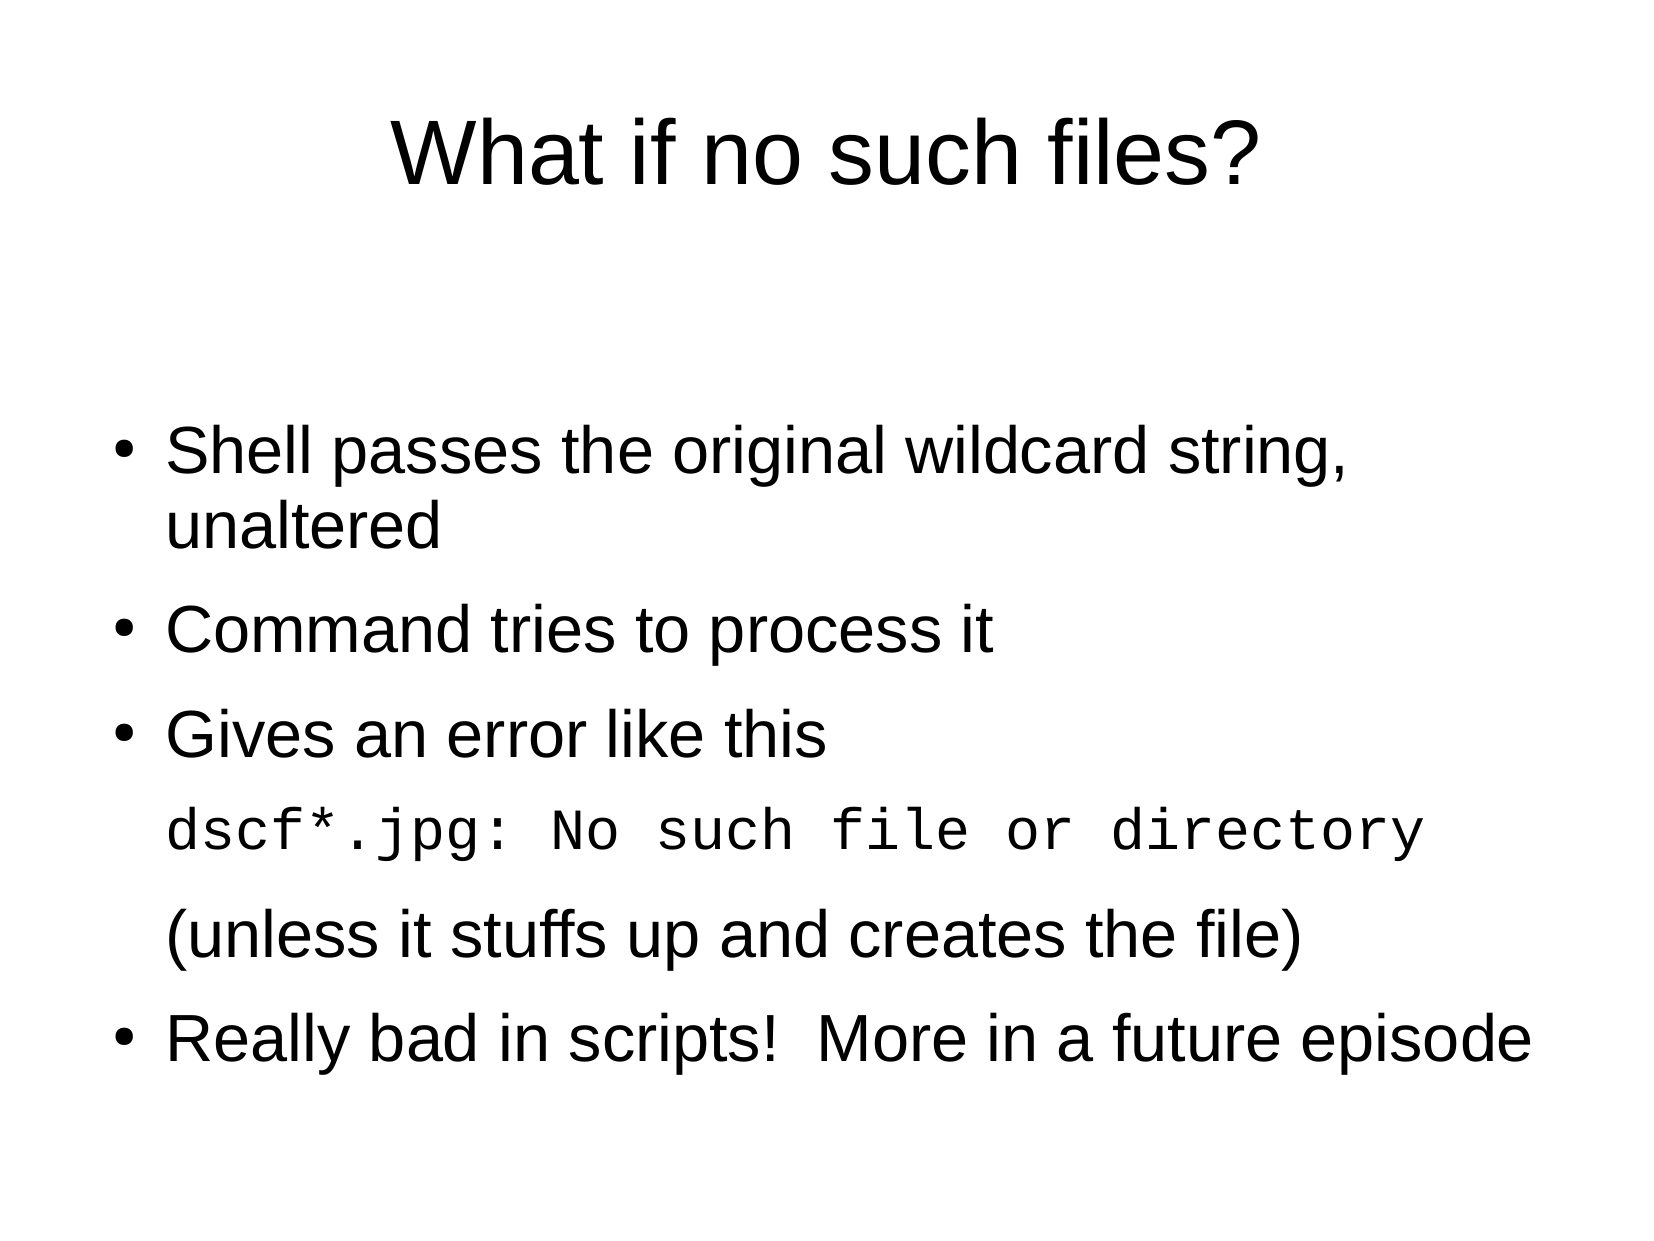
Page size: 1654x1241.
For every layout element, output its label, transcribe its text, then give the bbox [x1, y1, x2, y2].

title What if no such files? [82, 49, 1571, 257]
list Shell passes the original wildcard string, unaltered Command tries to process it Gives an error like this dscf*.jpg: No such file or directory (unless it stuffs up and creates the file) Really bad in scripts! More in a future episode [94, 413, 1550, 1193]
